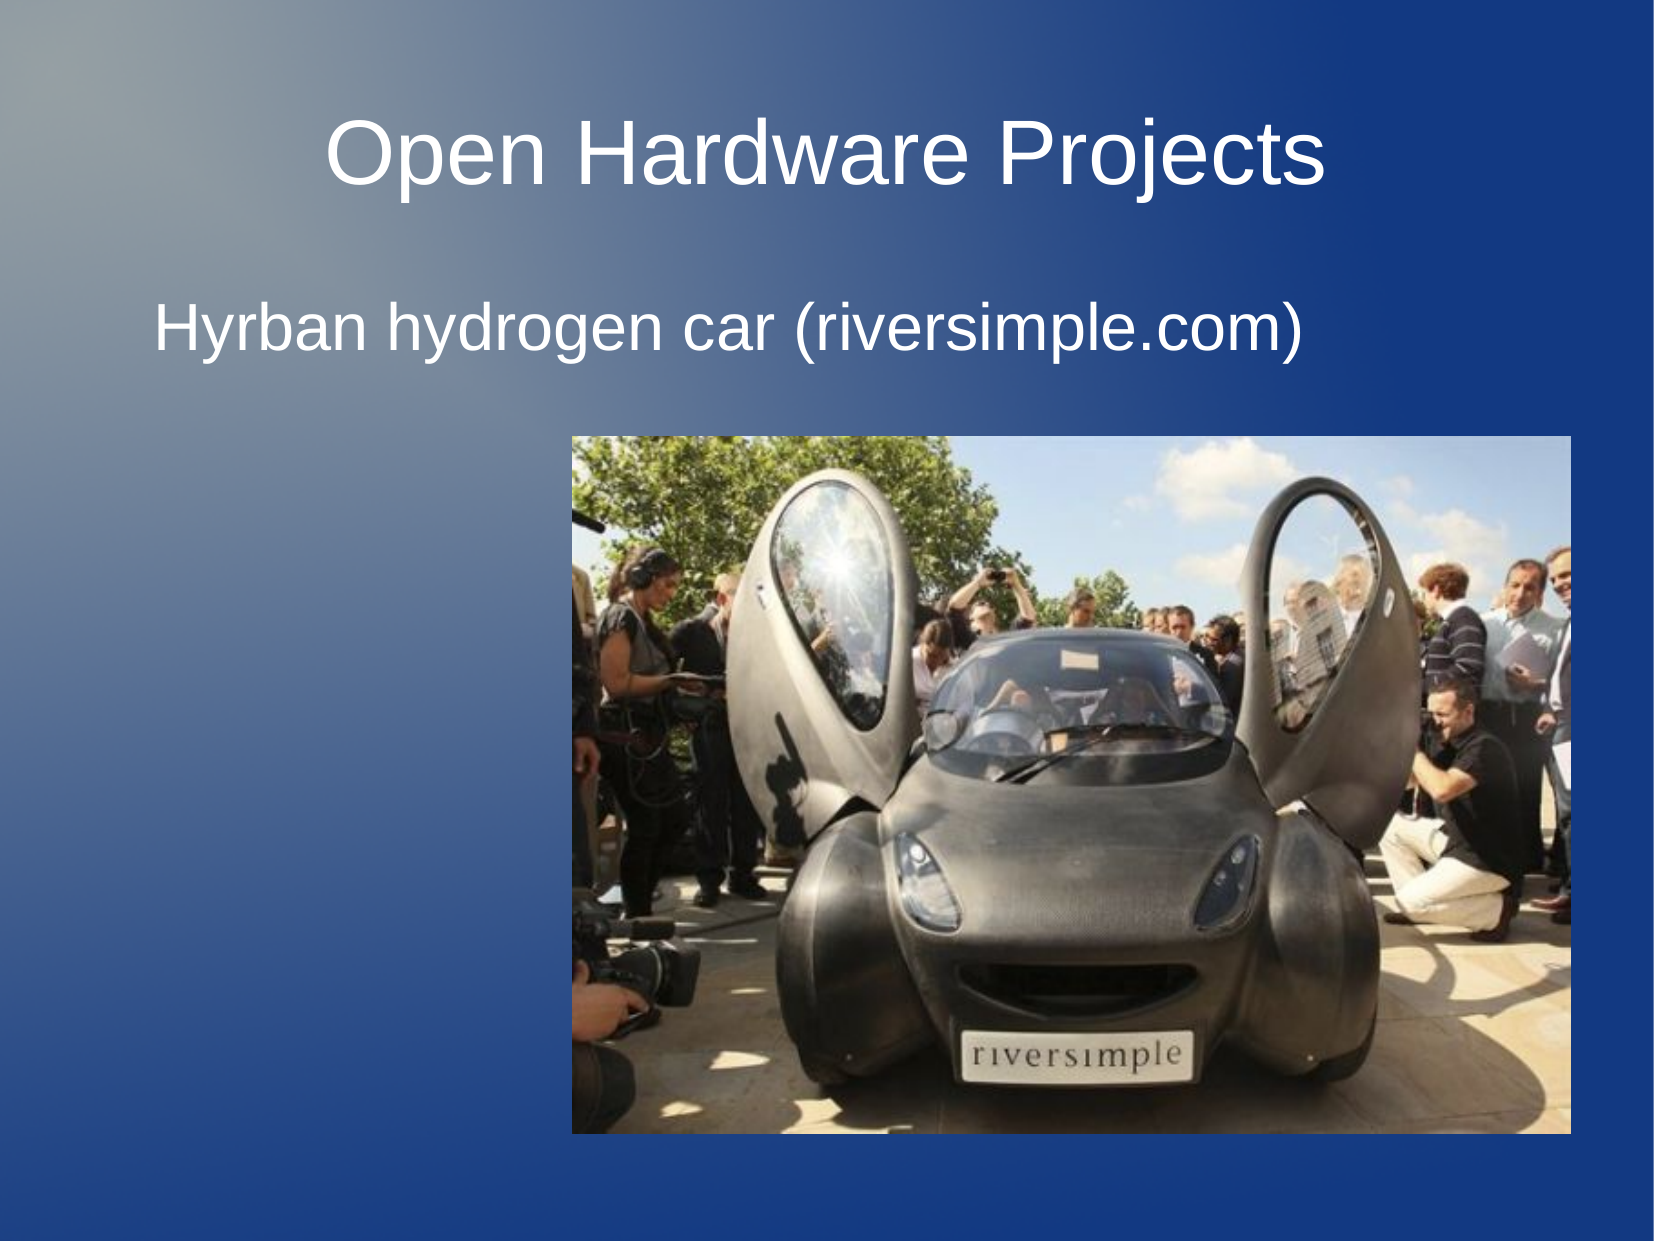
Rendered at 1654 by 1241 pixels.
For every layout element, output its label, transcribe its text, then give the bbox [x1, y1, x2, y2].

list Hyrban hydrogen car (riversimple.com) [82, 290, 1571, 1109]
picture [0, 0, 1654, 1241]
title Open Hardware Projects [82, 49, 1571, 257]
